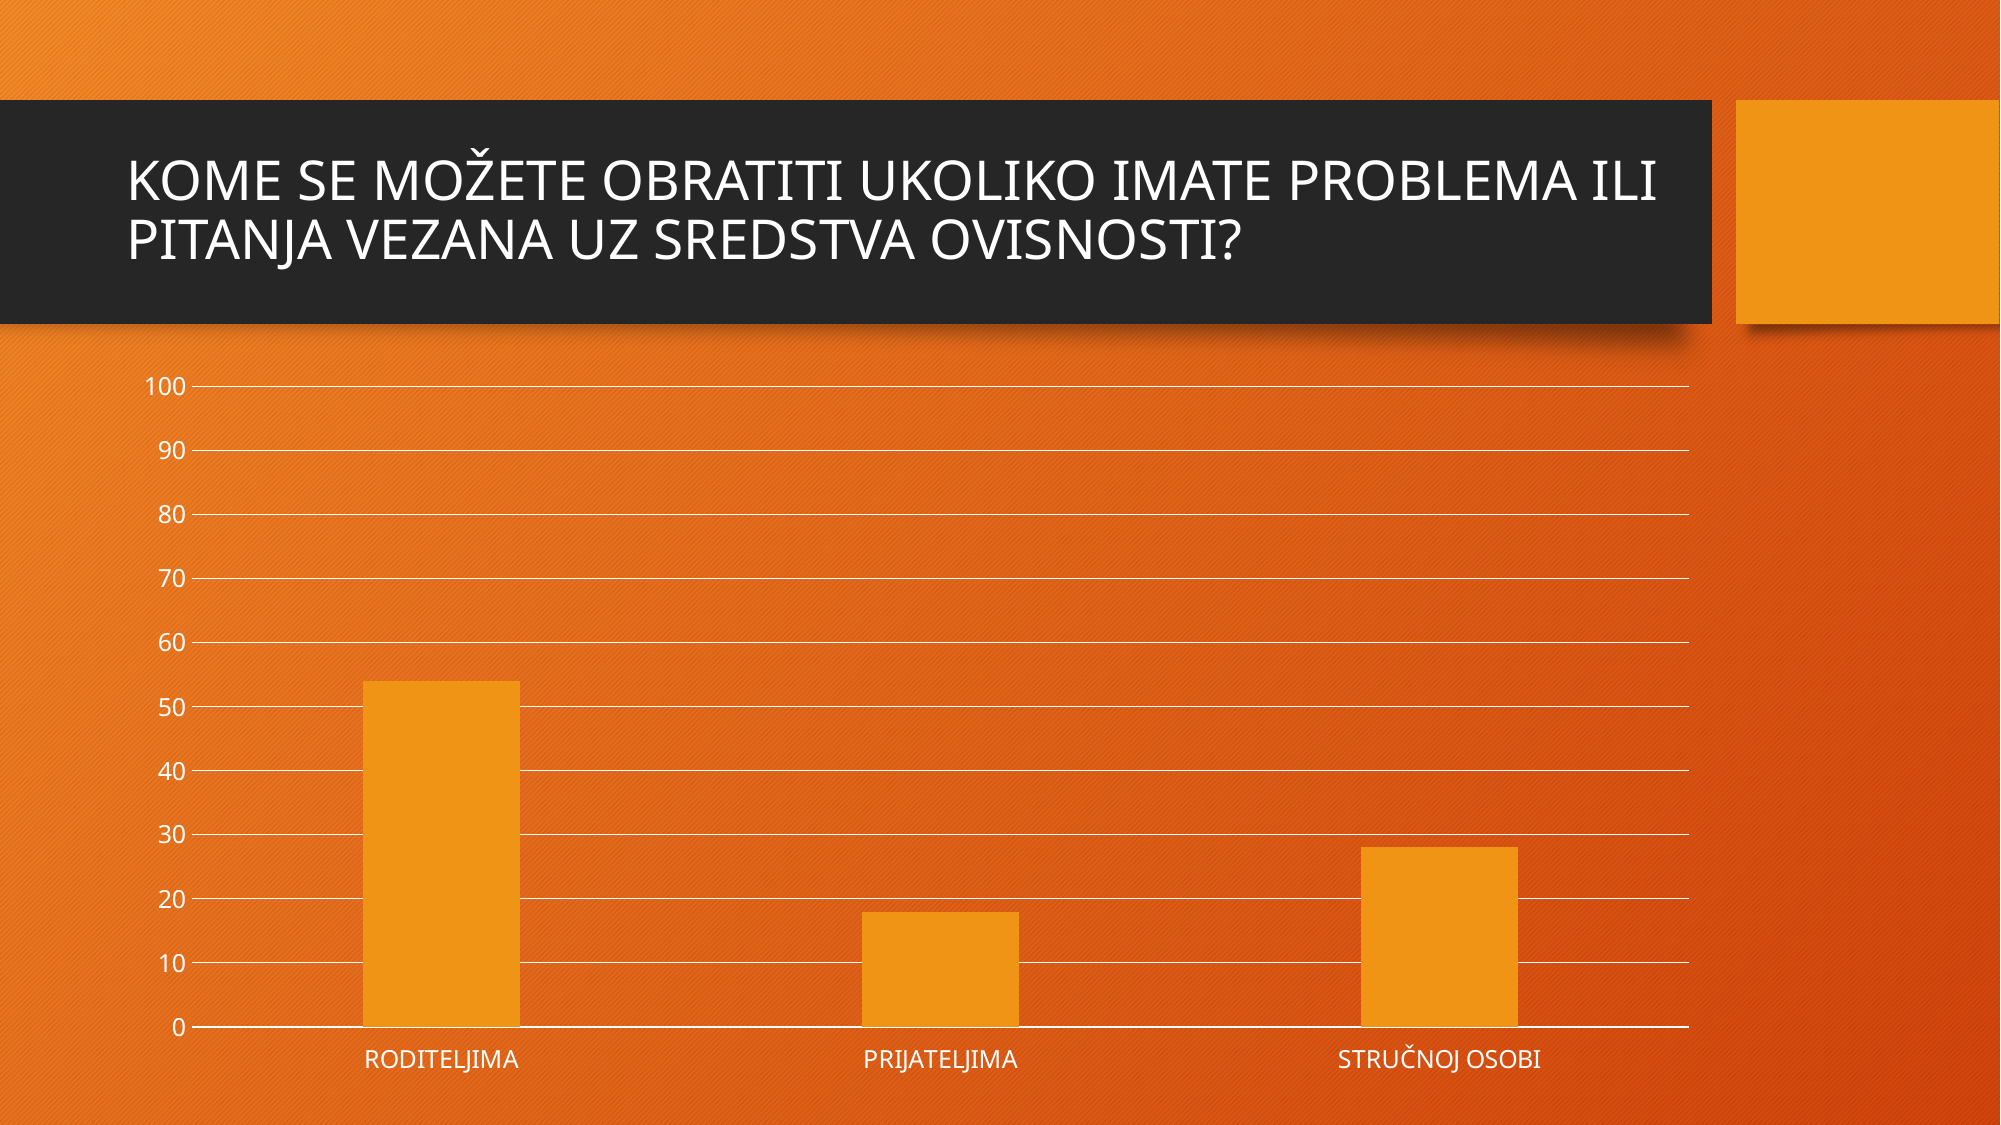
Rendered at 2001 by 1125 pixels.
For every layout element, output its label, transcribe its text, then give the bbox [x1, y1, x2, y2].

chart [111, 354, 1722, 1091]
title KOME SE MOŽETE OBRATITI UKOLIKO IMATE PROBLEMA ILI PITANJA VEZANA UZ SREDSTVA OVISNOSTI? [111, 123, 1689, 301]
